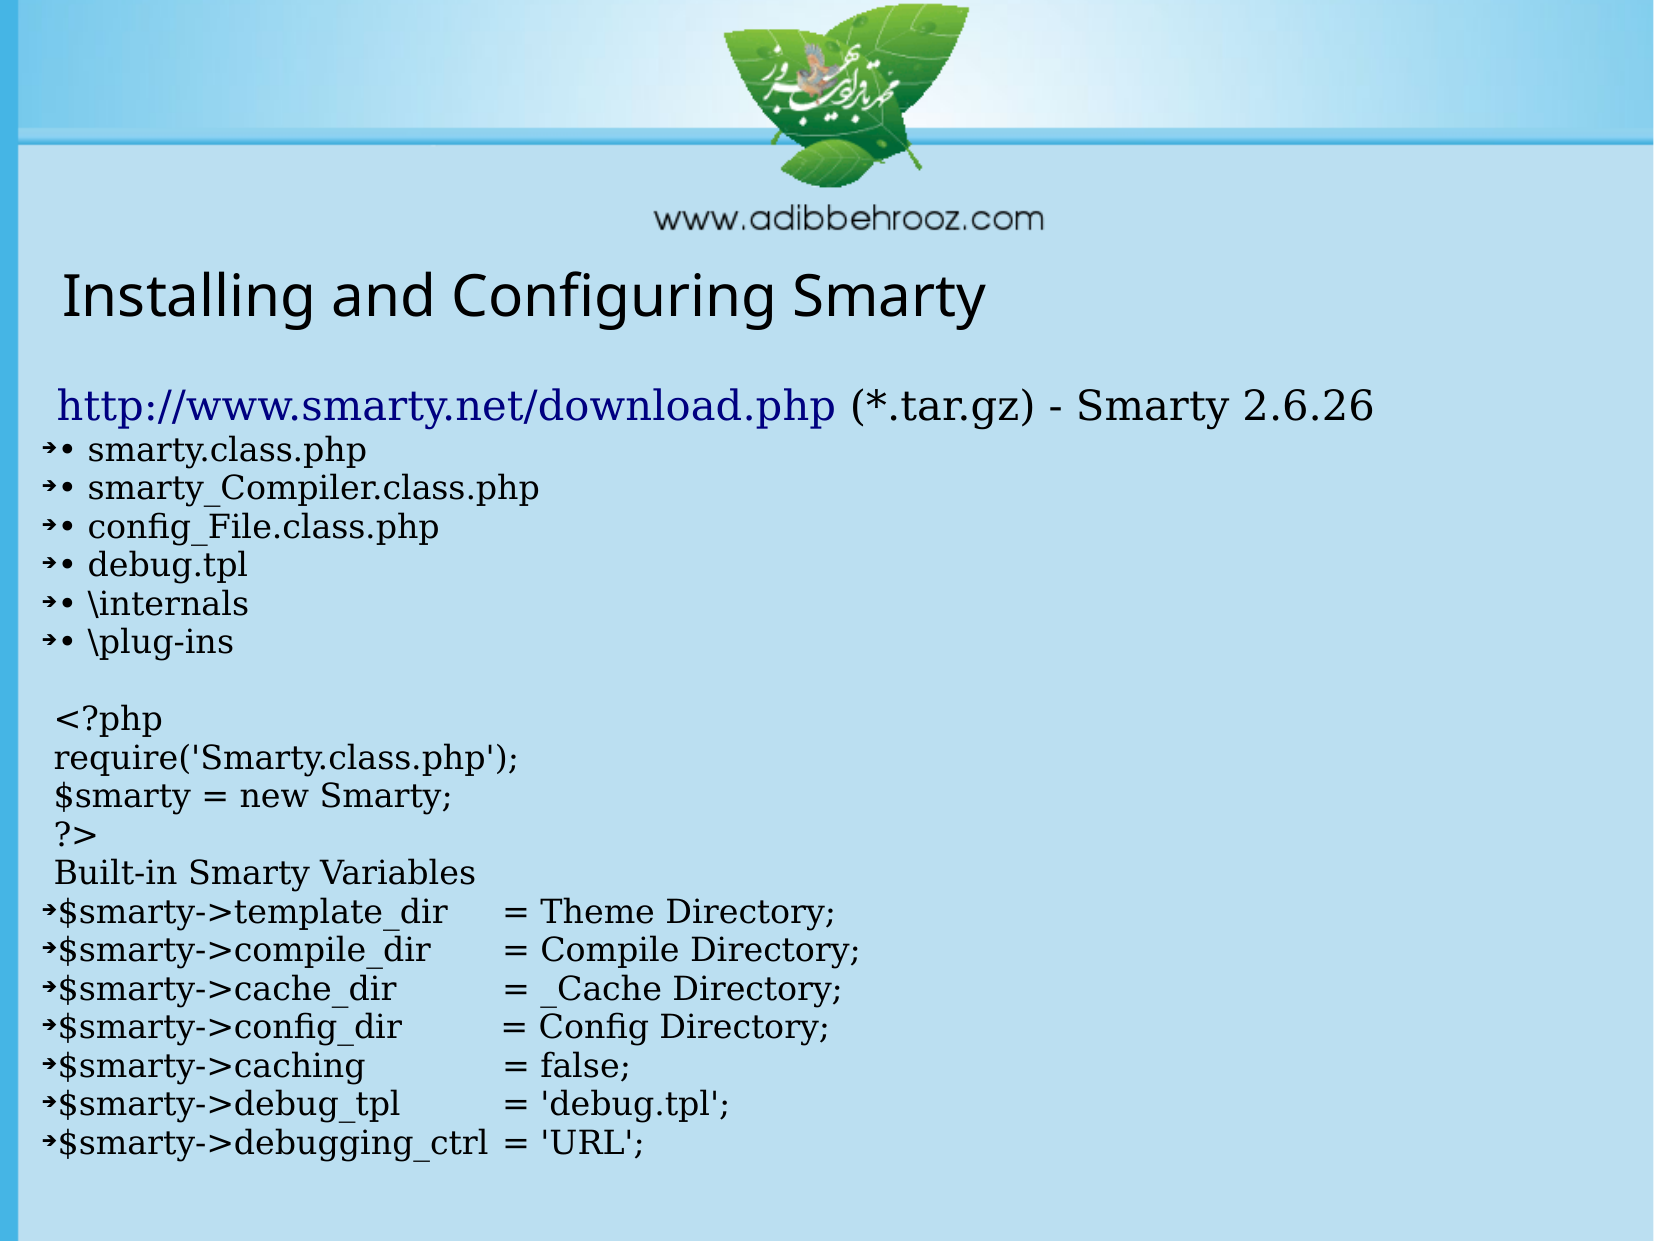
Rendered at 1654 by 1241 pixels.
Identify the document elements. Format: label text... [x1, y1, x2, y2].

subtitle Installing and Configuring Smarty http://www.smarty.net/download.php (*.tar.gz) - Smarty 2.6.26 • smarty.class.php • smarty_Compiler.class.php • config_File.class.php • debug.tpl • \internals • \plug-ins <?php require('Smarty.class.php'); $smarty = new Smarty; ?> Built-in Smarty Variables $smarty->template_dir = Theme Directory; $smarty->compile_dir = Compile Directory; $smarty->cache_dir = _Cache Directory; $smarty->config_dir = Config Directory; $smarty->caching = false; $smarty->debug_tpl = 'debug.tpl'; $smarty->debugging_ctrl = 'URL'; [41, 262, 1613, 1241]
picture [0, 0, 1654, 1241]
